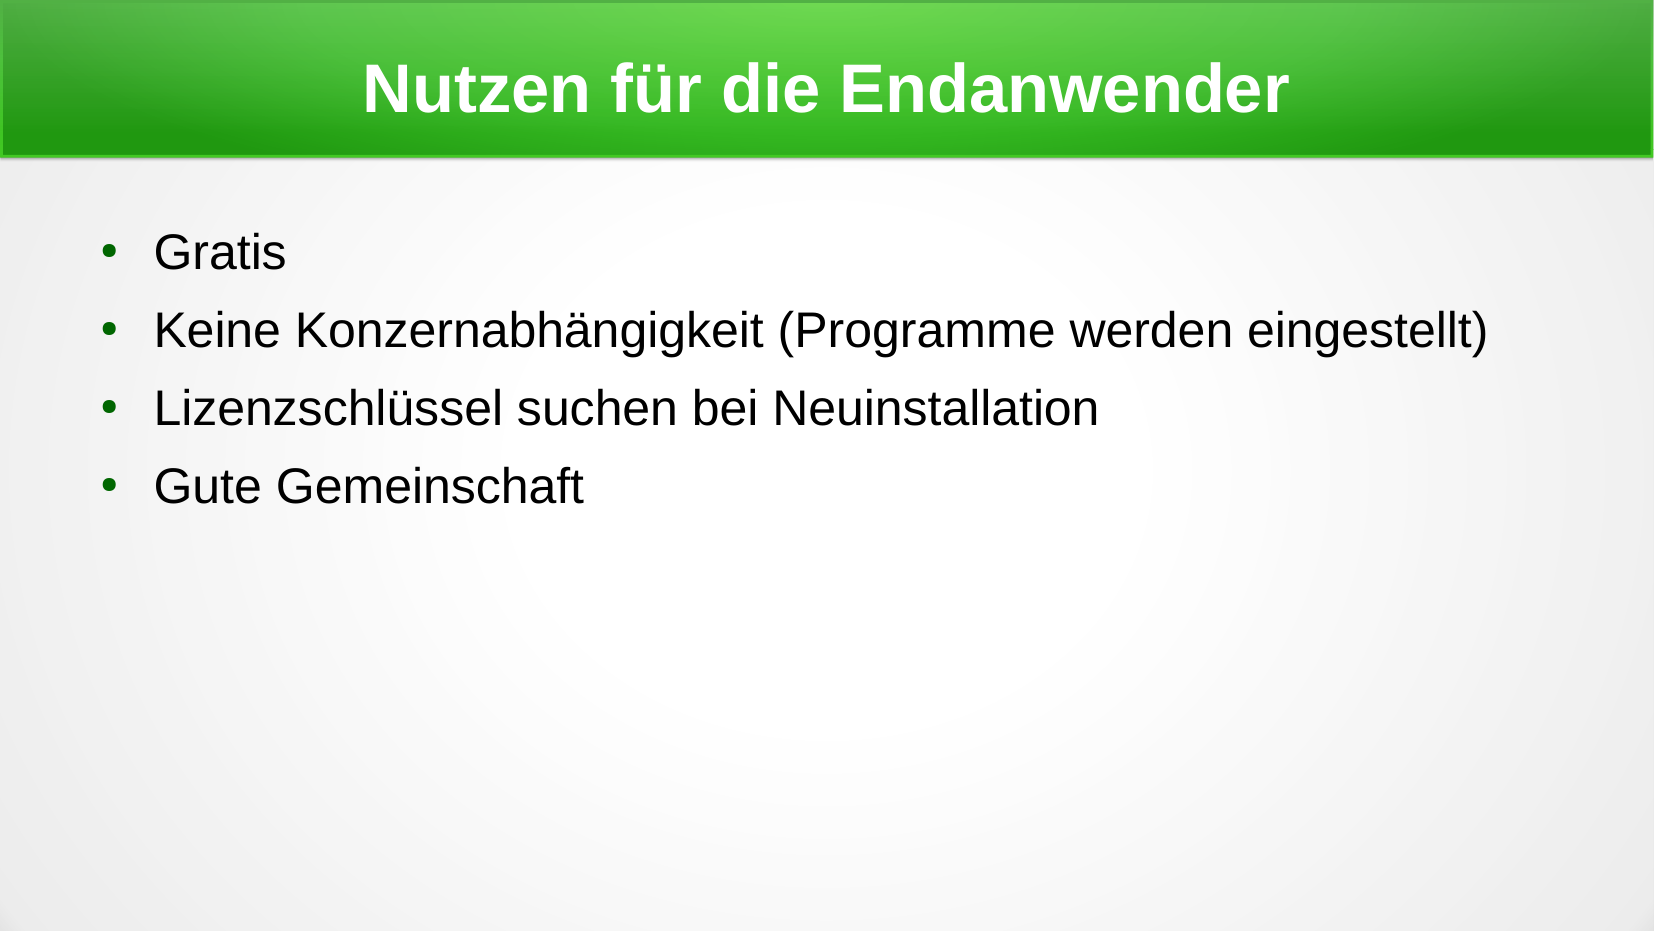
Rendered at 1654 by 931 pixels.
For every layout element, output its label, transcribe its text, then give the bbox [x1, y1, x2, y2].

list Gratis Keine Konzernabhängigkeit (Programme werden eingestellt) Lizenzschlüssel suchen bei Neuinstallation Gute Gemeinschaft [82, 224, 1571, 764]
title Nutzen für die Endanwender [82, 35, 1571, 142]
